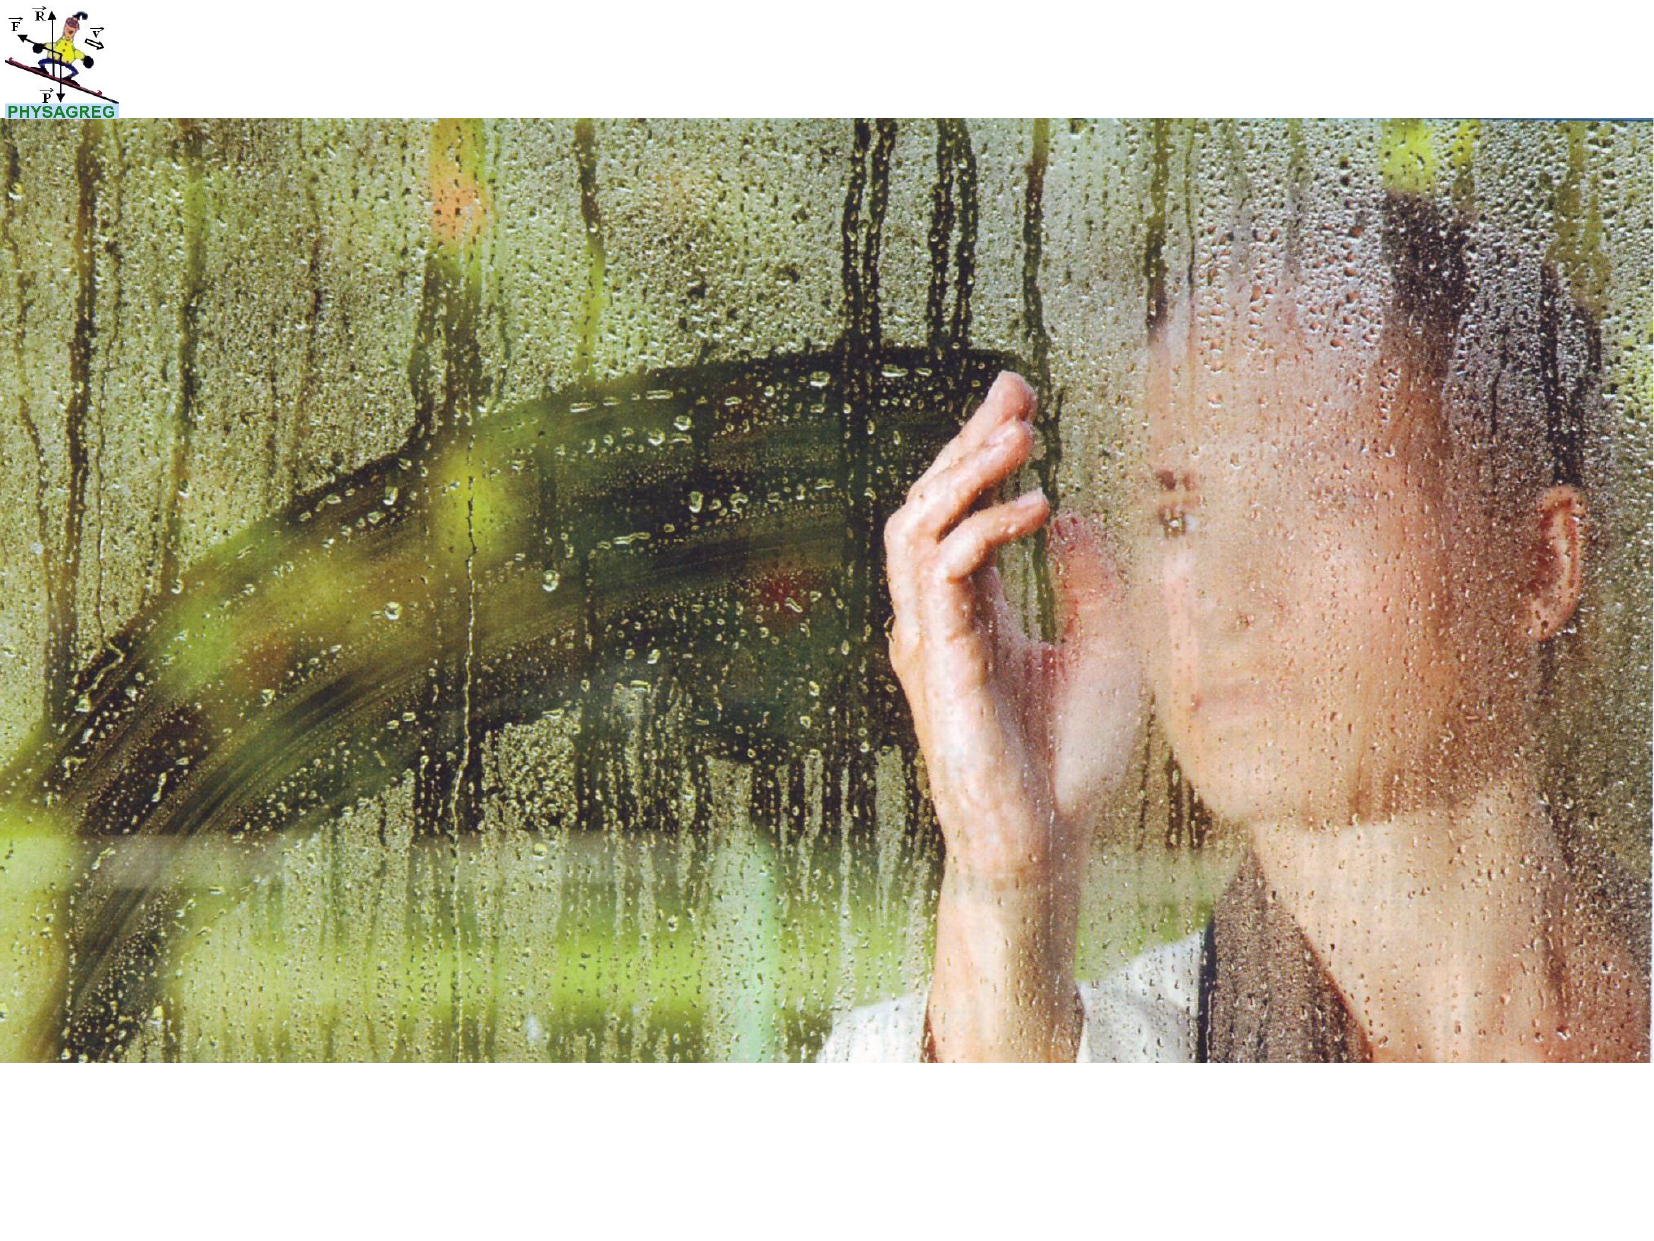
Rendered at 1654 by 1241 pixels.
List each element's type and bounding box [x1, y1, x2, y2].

picture [0, 5, 1654, 1063]
